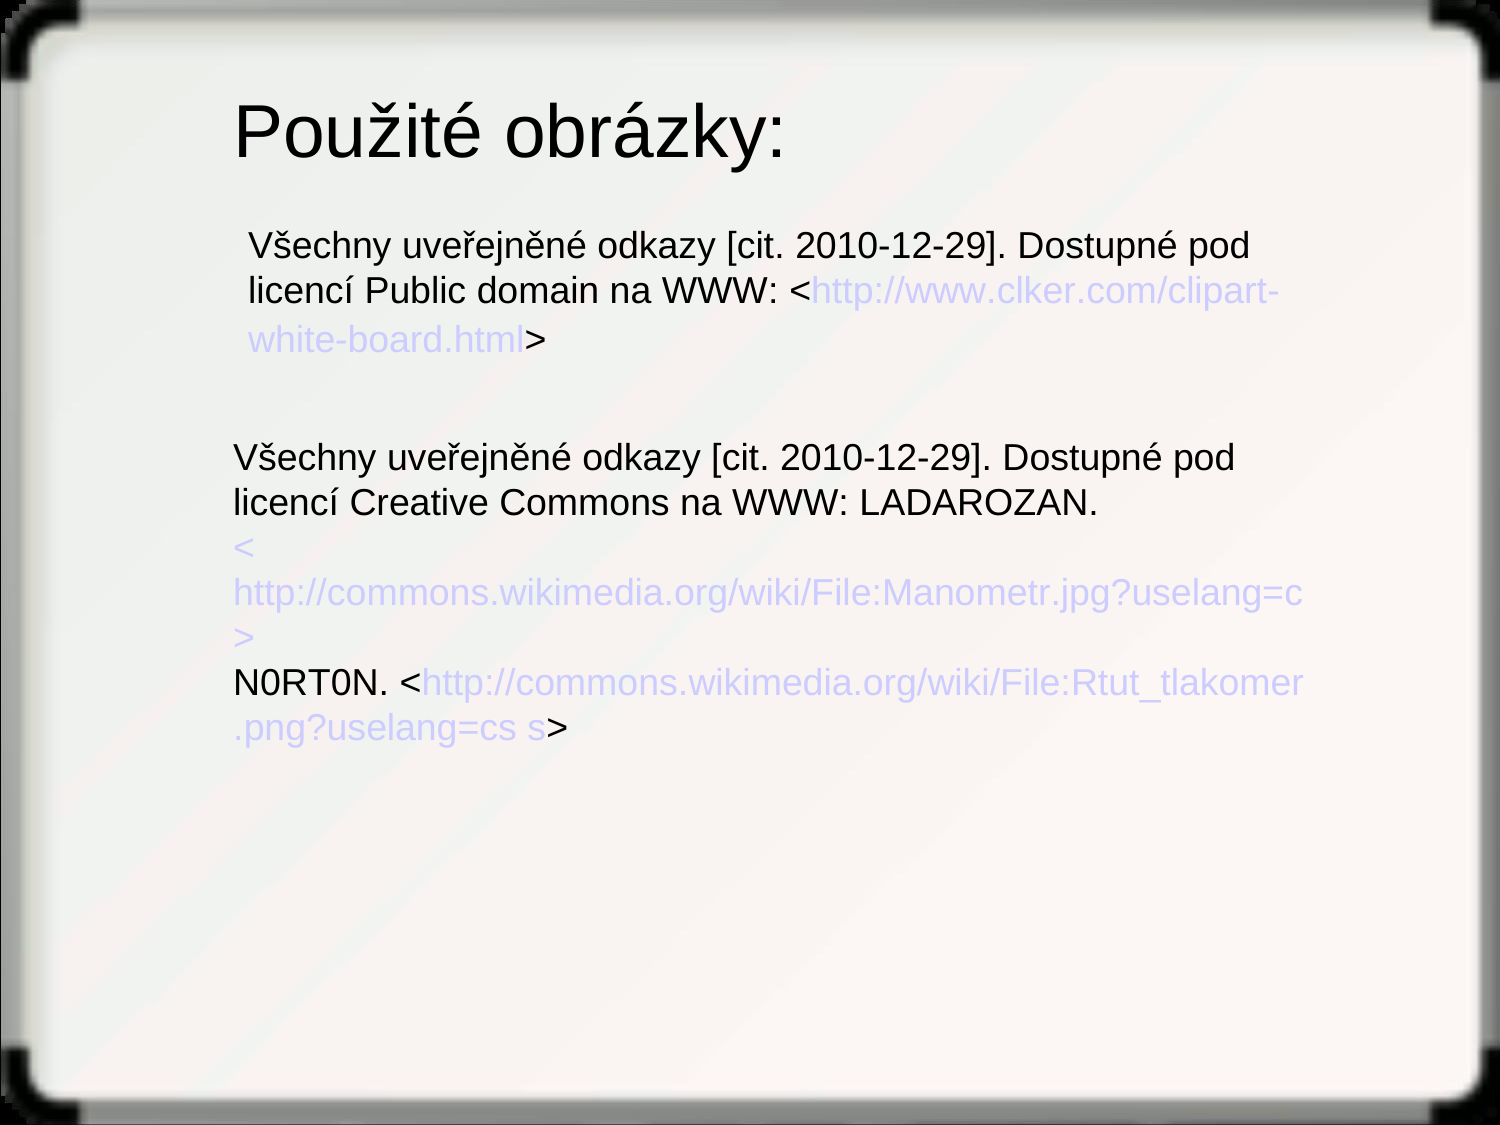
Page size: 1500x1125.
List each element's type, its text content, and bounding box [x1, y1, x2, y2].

text_box Všechny uveřejněné odkazy [cit. 2010-12-29]. Dostupné pod licencí Public domain na WWW: <http://www.clker.com/clipart-white-board.html> [233, 212, 1344, 369]
picture [0, 0, 1500, 1125]
text_box Všechny uveřejněné odkazy [cit. 2010-12-29]. Dostupné pod licencí Creative Commons na WWW: LADAROZAN. <http://commons.wikimedia.org/wiki/File:Manometr.jpg?uselang=c> N0RT0N. <http://commons.wikimedia.org/wiki/File:Rtut_tlakomer.png?uselang=cs s> [218, 424, 1329, 806]
text_box Použité obrázky: [218, 75, 1235, 181]
